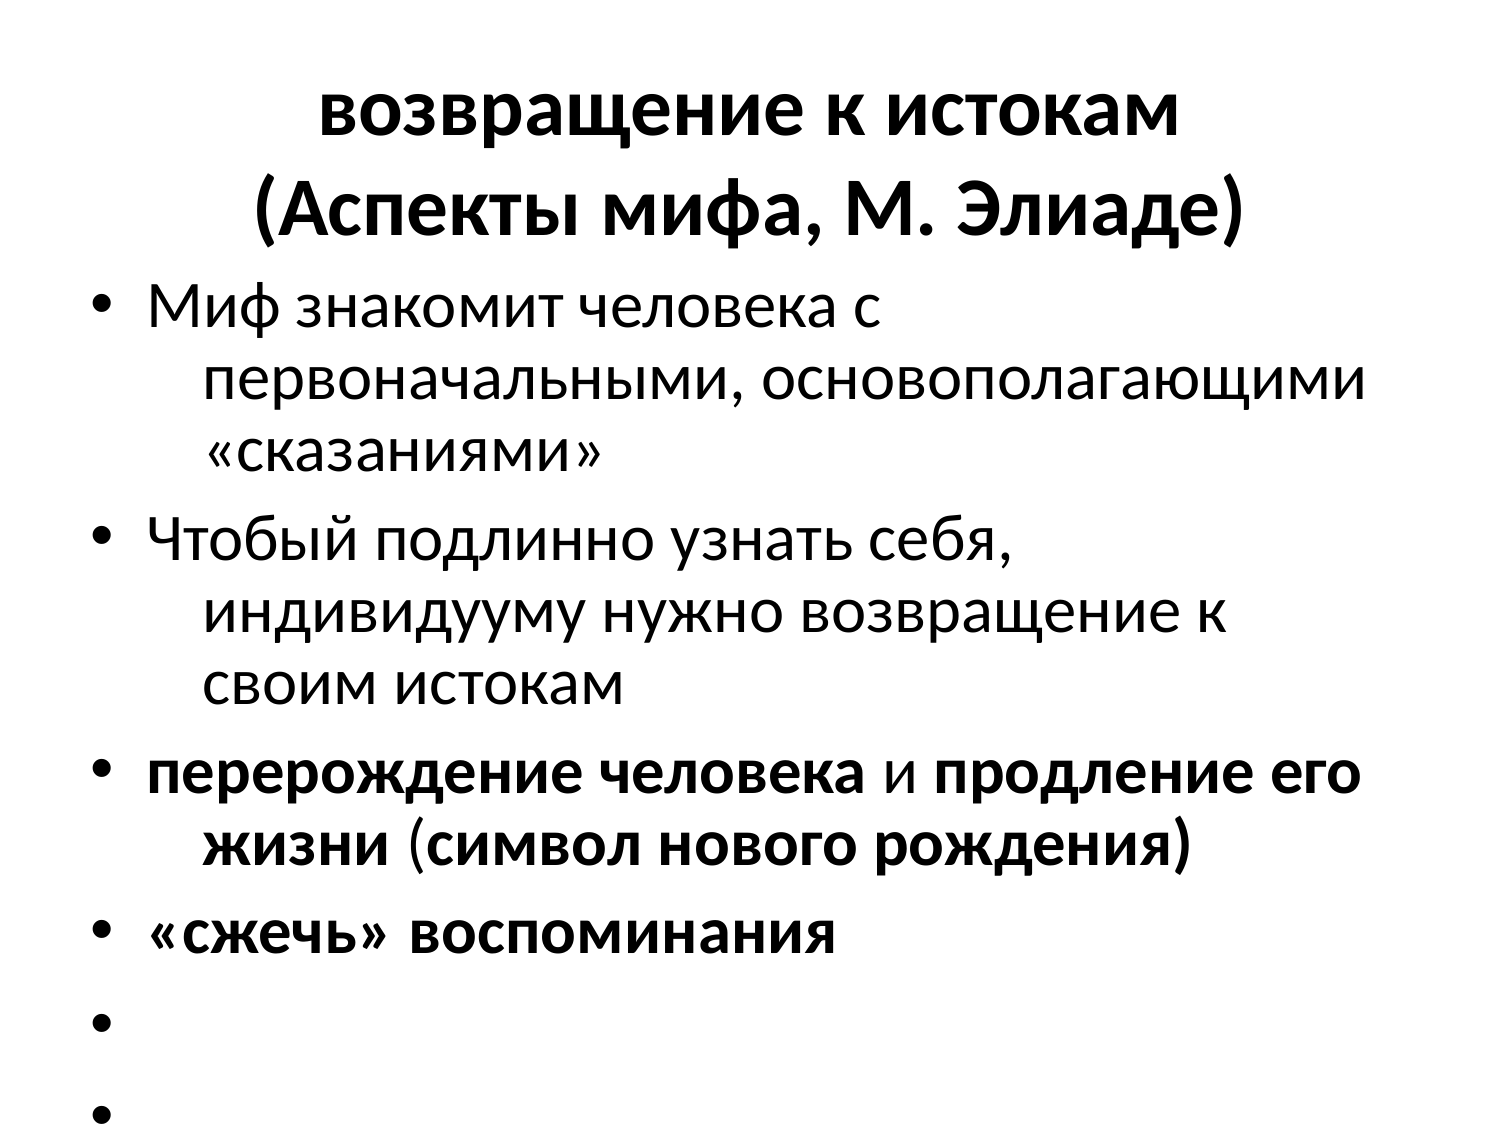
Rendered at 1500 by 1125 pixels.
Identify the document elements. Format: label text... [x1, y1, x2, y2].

title возвращение к истокам (Аспекты мифа, М. Элиаде) [75, 45, 1426, 233]
list Миф знакомит человека с первоначальными, основополагающими «сказаниями» Чтобый подлинно узнать себя, индивидууму нужно возвращение к своим истокам перерождение человека и продление его жизни (символ нового рождения) «сжечь» воспоминания [75, 262, 1426, 1005]
